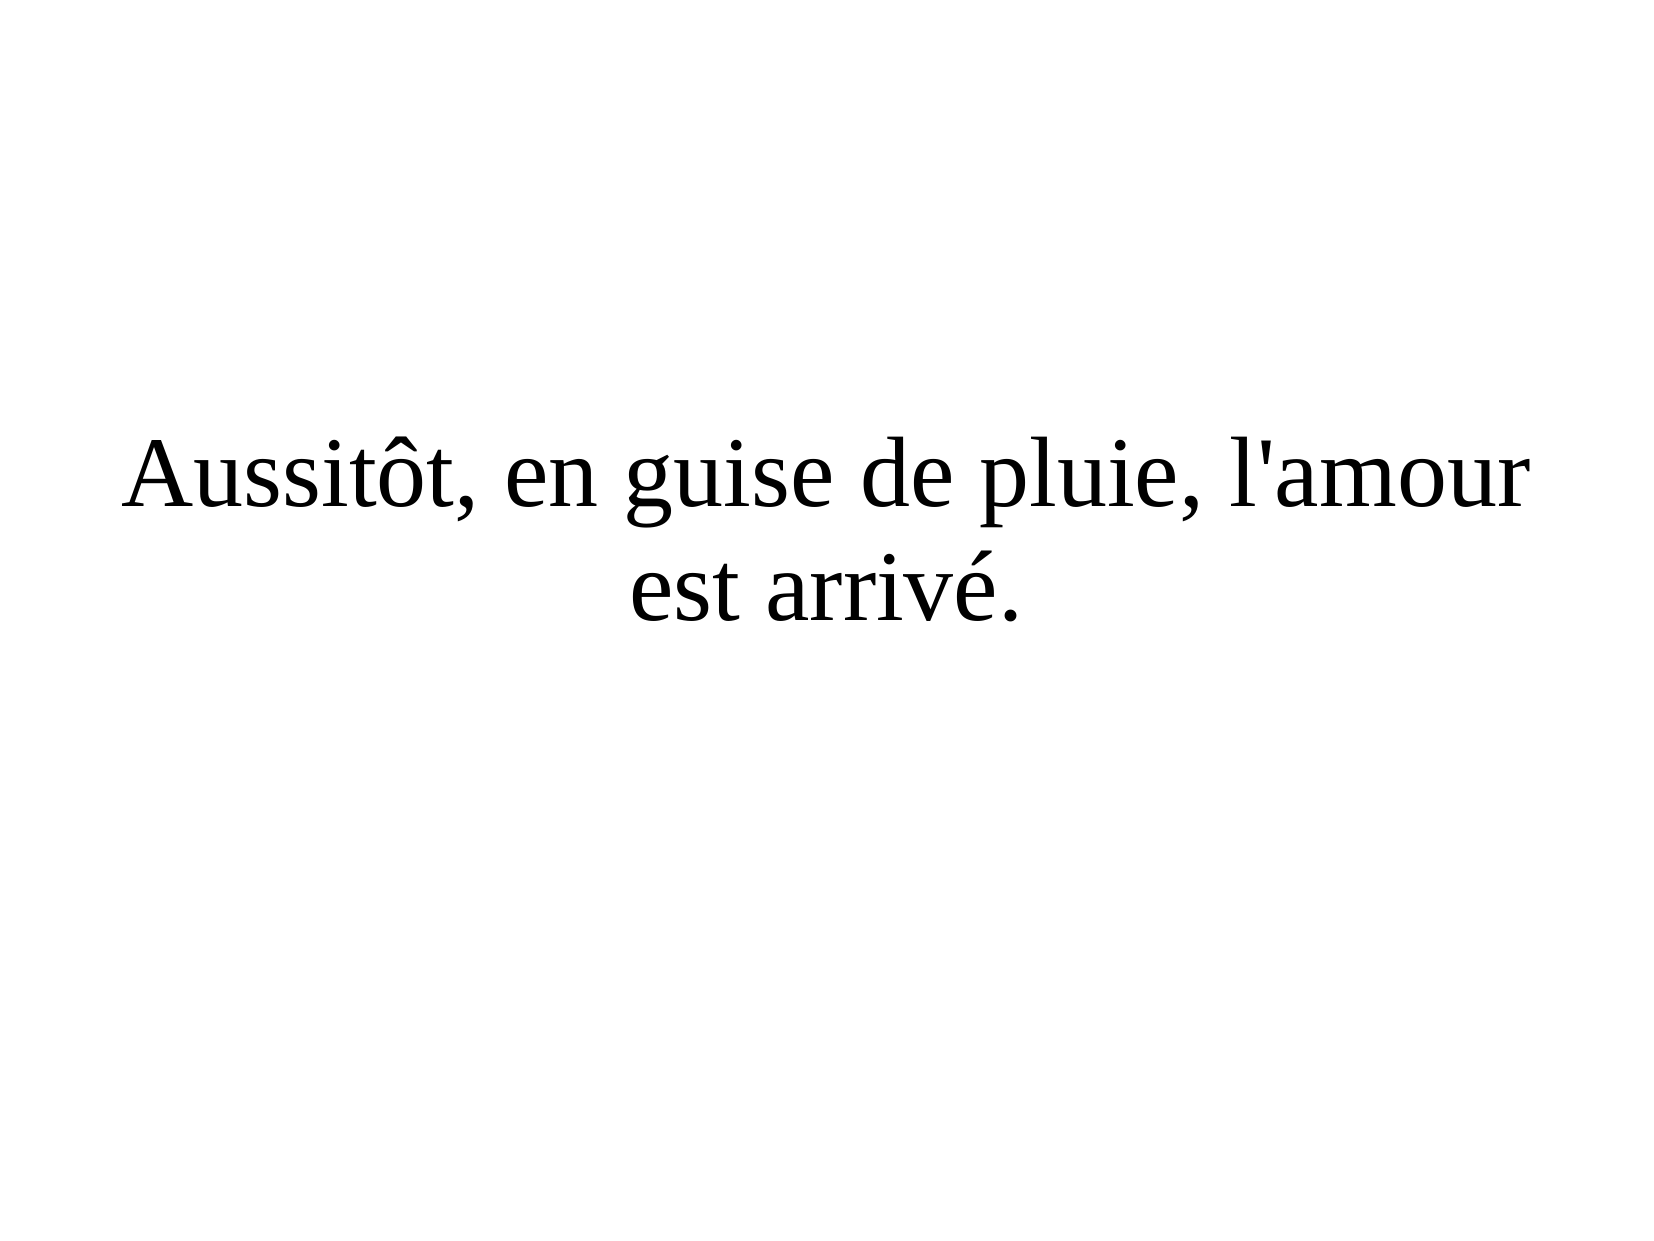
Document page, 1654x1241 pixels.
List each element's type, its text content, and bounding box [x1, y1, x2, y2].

text_box Aussitôt, en guise de pluie, l'amour est arrivé. [82, 49, 1571, 1010]
